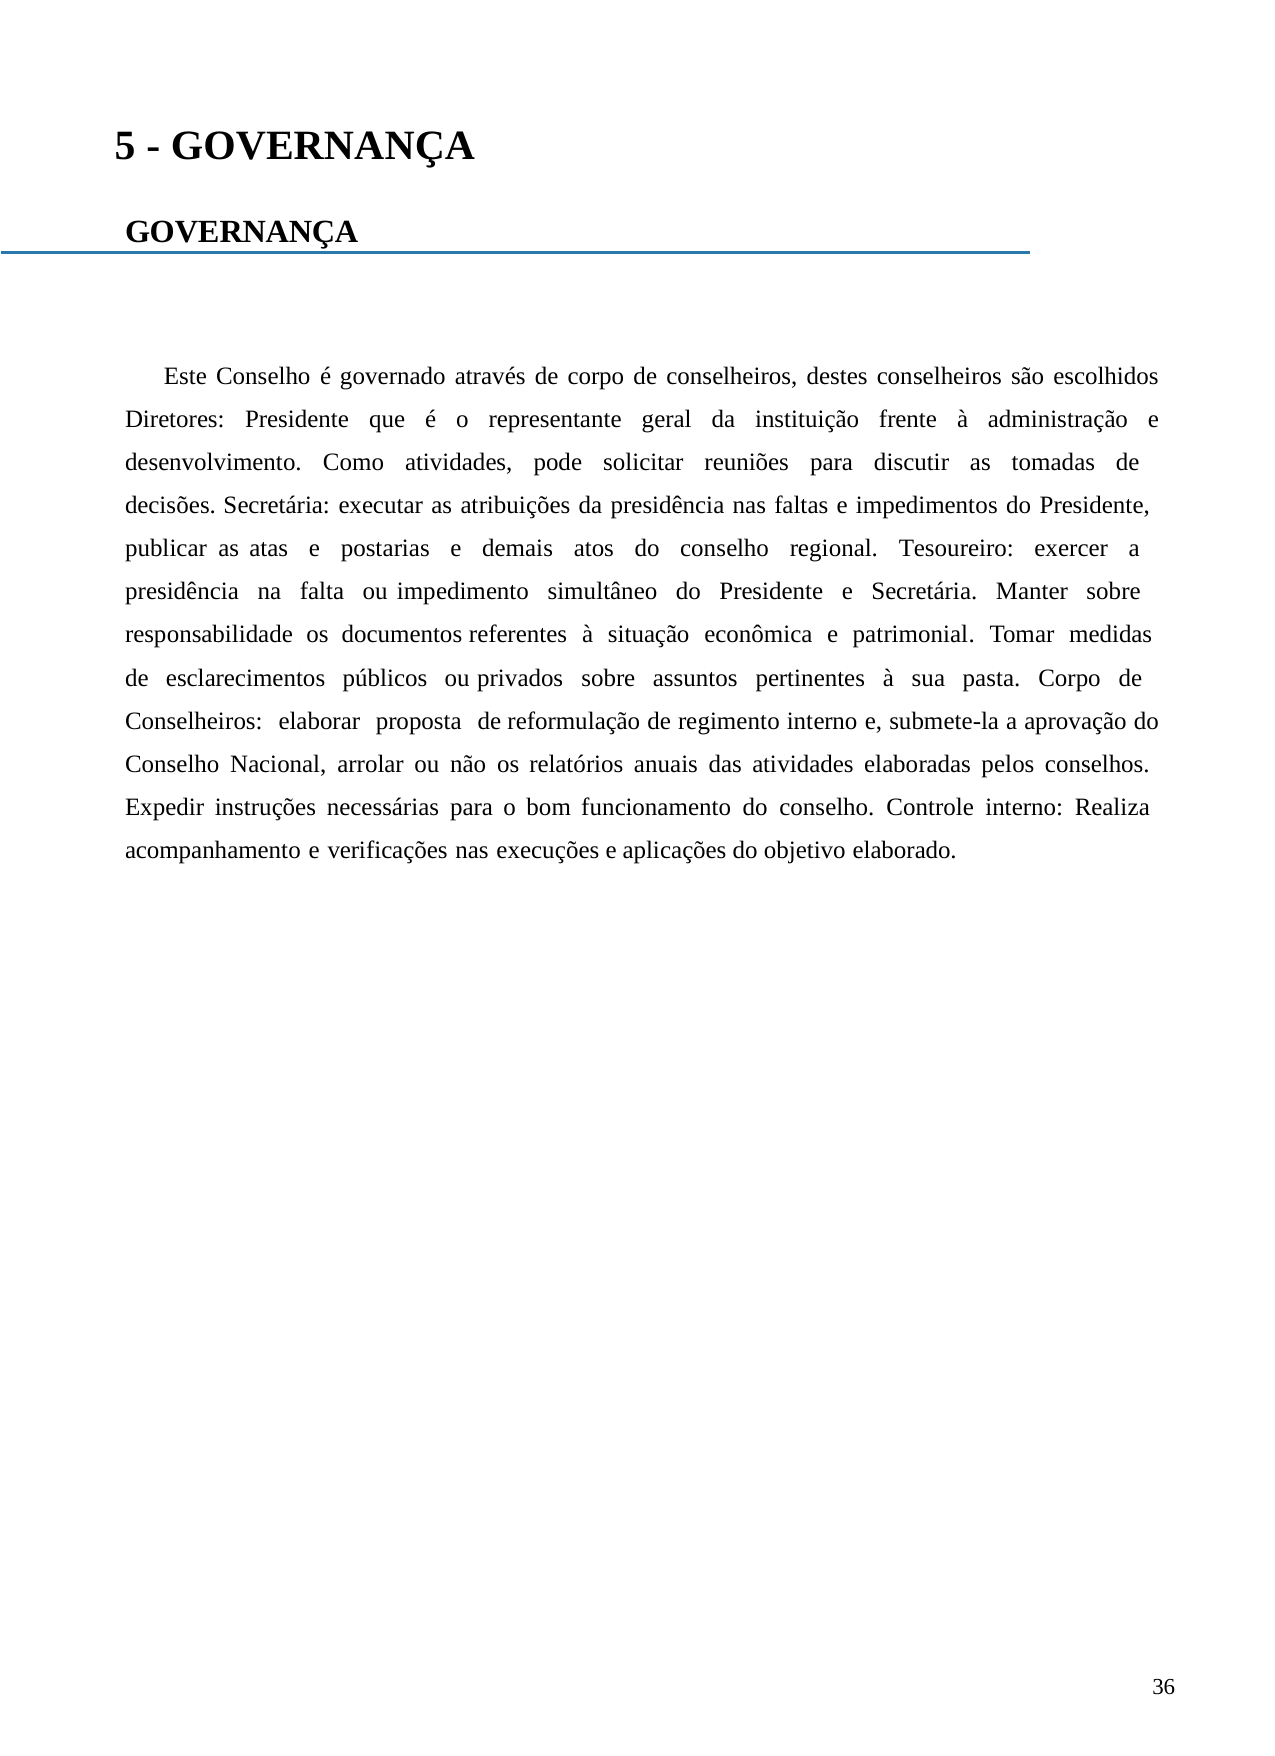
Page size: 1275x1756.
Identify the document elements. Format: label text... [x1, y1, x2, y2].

text_box 31 [1143, 1671, 1176, 1705]
text_box Este Conselho é governado através de corpo de conselheiros, destes conselheiros são escolhidos Diretores: Presidente que é o representante geral da instituição frente à administração e desenvolvimento. Como atividades, pode solicitar reuniões para discutir as tomadas de decisões. Secretária: executar as atribuições da presidência nas faltas e impedimentos do Presidente, publicar as atas e postarias e demais atos do conselho regional. Tesoureiro: exercer a presidência na falta ou impedimento simultâneo do Presidente e Secretária. Manter sobre responsabilidade os documentos referentes à situação econômica e patrimonial. Tomar medidas de esclarecimentos públicos ou privados sobre assuntos pertinentes à sua pasta. Corpo de Conselheiros: elaborar proposta de reformulação de regimento interno e, submete-la a aprovação do Conselho Nacional, arrolar ou não os relatórios anuais das atividades elaboradas pelos conselhos. Expedir instruções necessárias para o bom funcionamento do conselho. Controle interno: Realiza acompanhamento e verificações nas execuções e aplicações do objetivo elaborado. [122, 346, 1160, 850]
text_box 5 - GOVERNANÇA GOVERNANÇA [112, 117, 476, 243]
